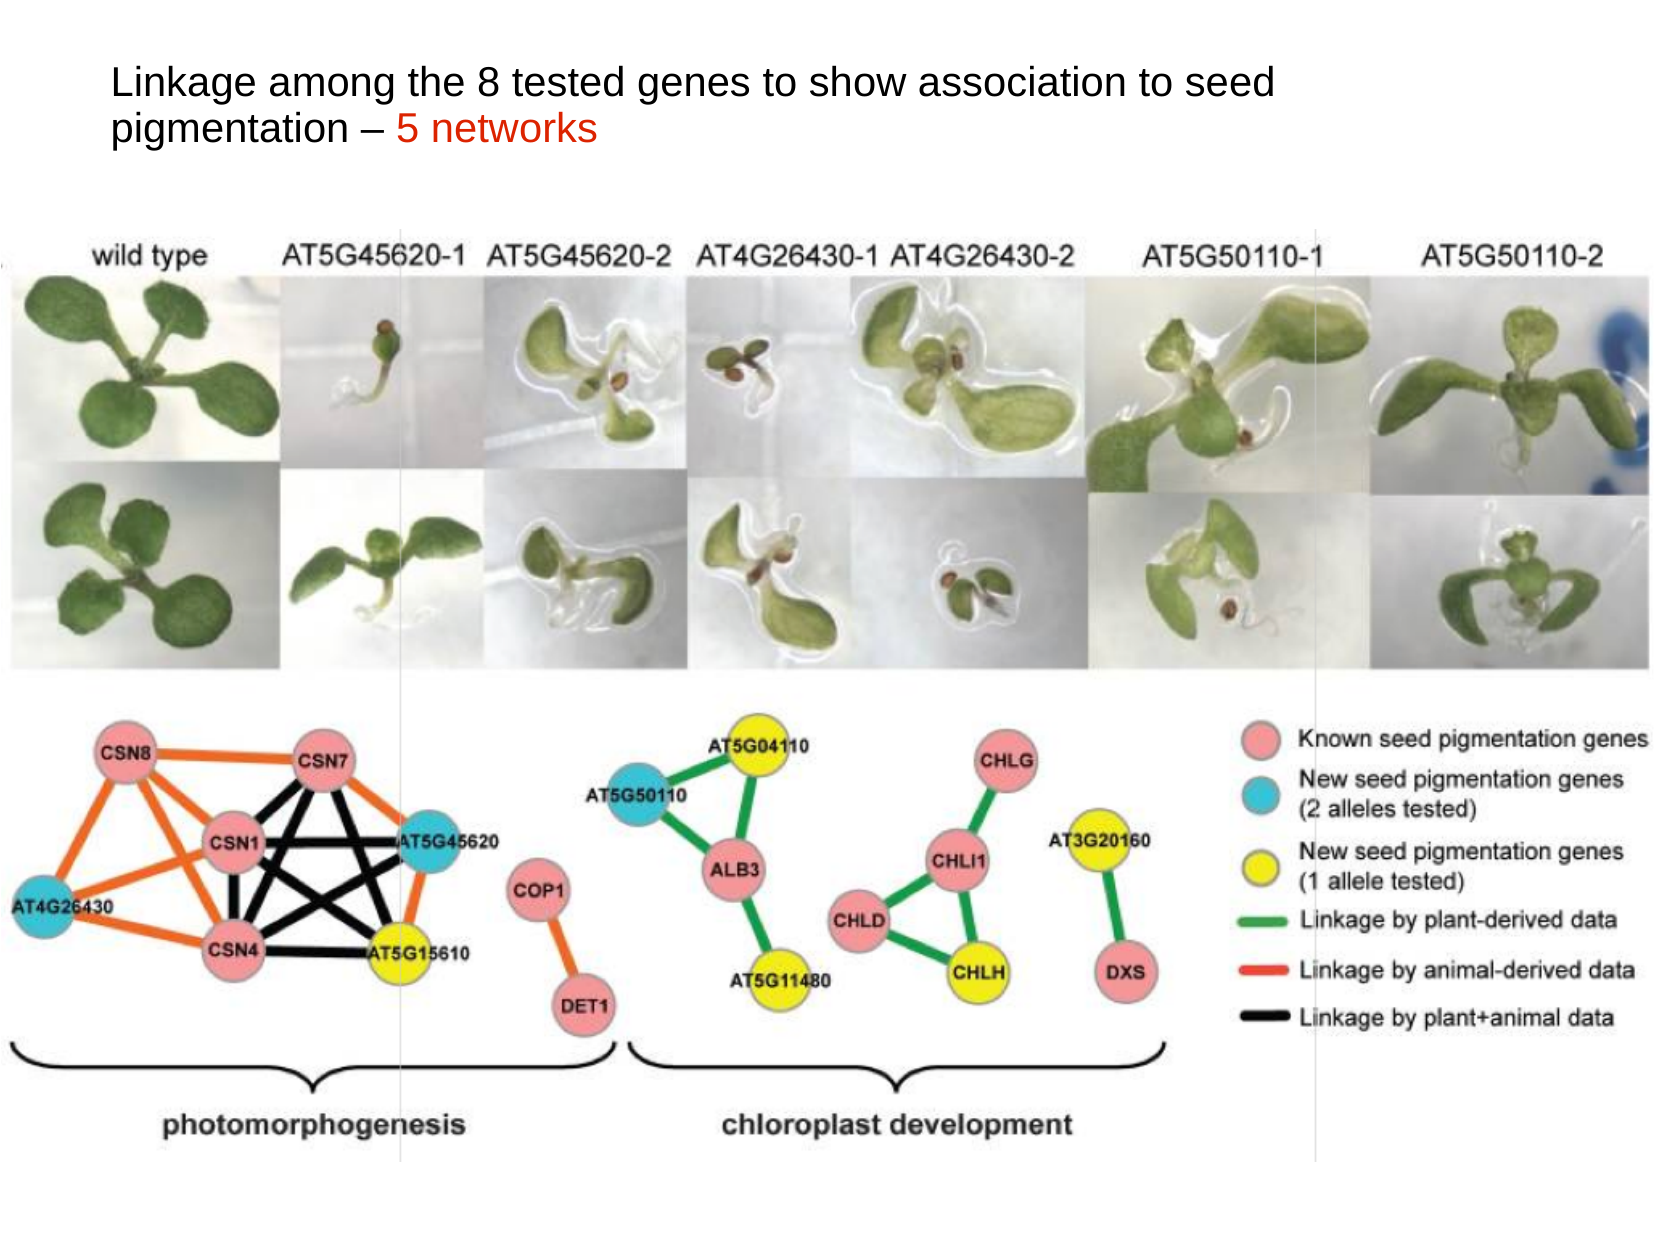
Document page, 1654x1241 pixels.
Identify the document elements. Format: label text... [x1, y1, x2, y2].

picture [1, 229, 1654, 1162]
text_box Linkage among the 8 tested genes to show association to seed pigmentation – 5 networks [95, 51, 1431, 163]
